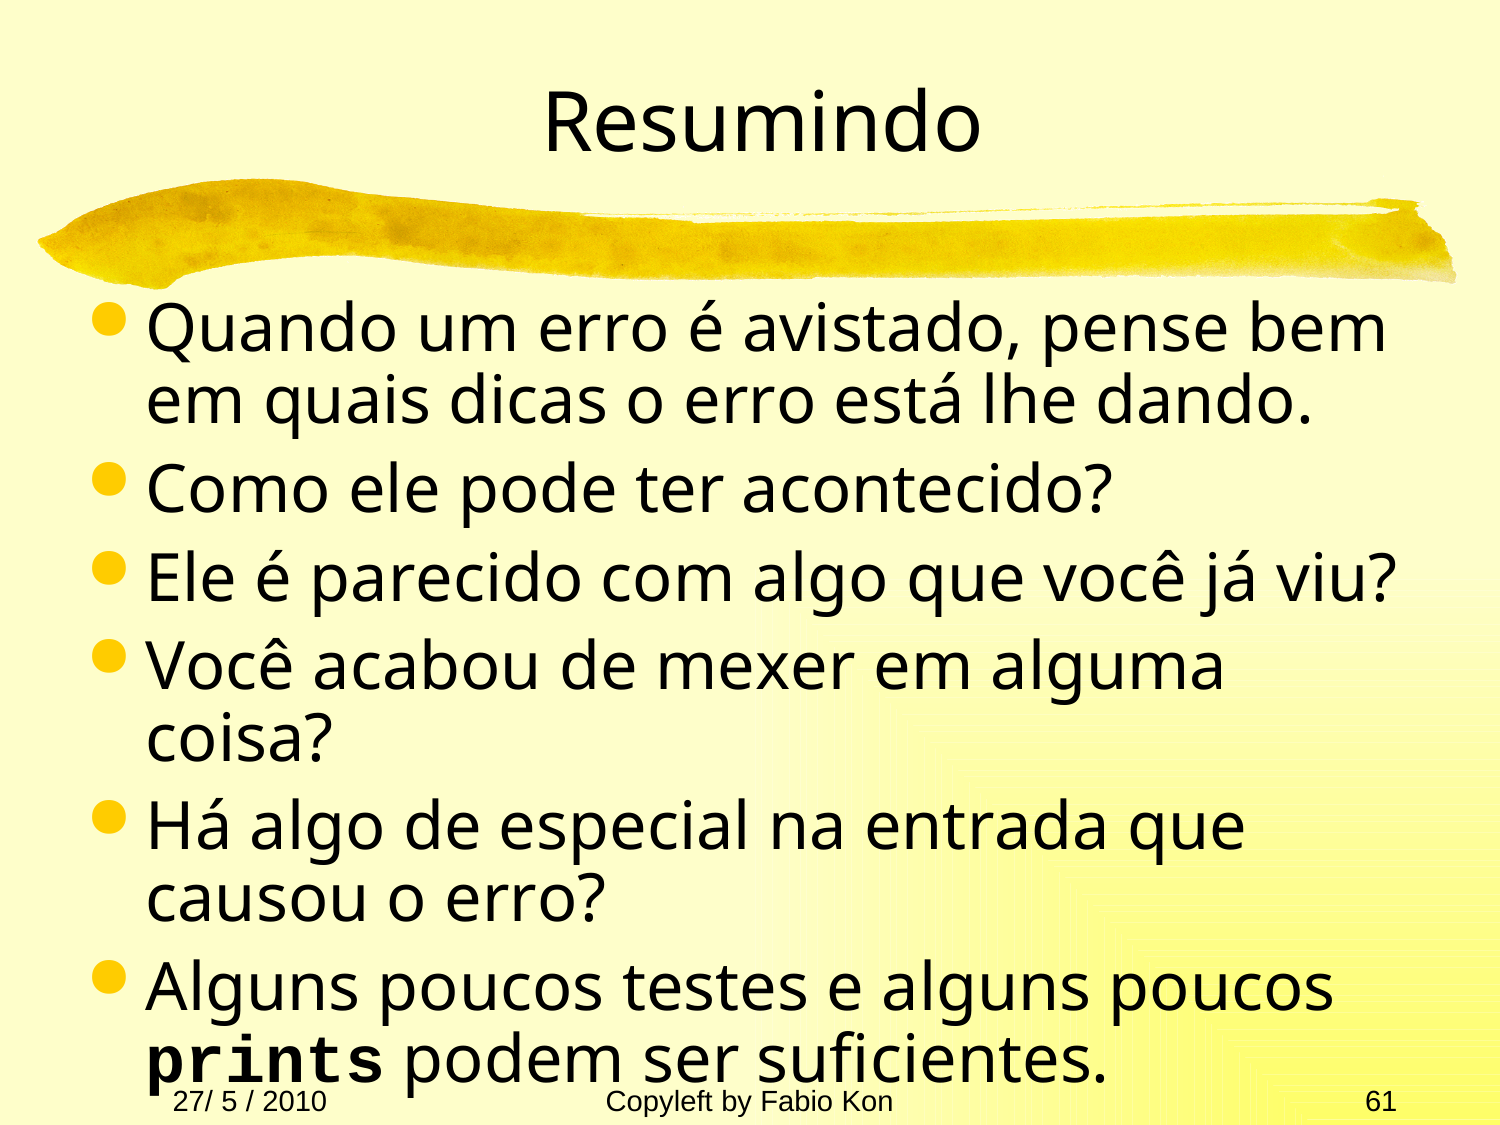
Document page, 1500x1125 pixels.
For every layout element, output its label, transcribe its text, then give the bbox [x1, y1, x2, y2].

picture [24, 174, 1463, 297]
title Resumindo [125, 0, 1401, 177]
list Quando um erro é avistado, pense bem em quais dicas o erro está lhe dando. Como ele pode ter acontecido? Ele é parecido com algo que você já viu? Você acabou de mexer em alguma coisa? Há algo de especial na entrada que causou o erro? Alguns poucos testes e alguns poucos prints podem ser suficientes. [74, 286, 1417, 1087]
